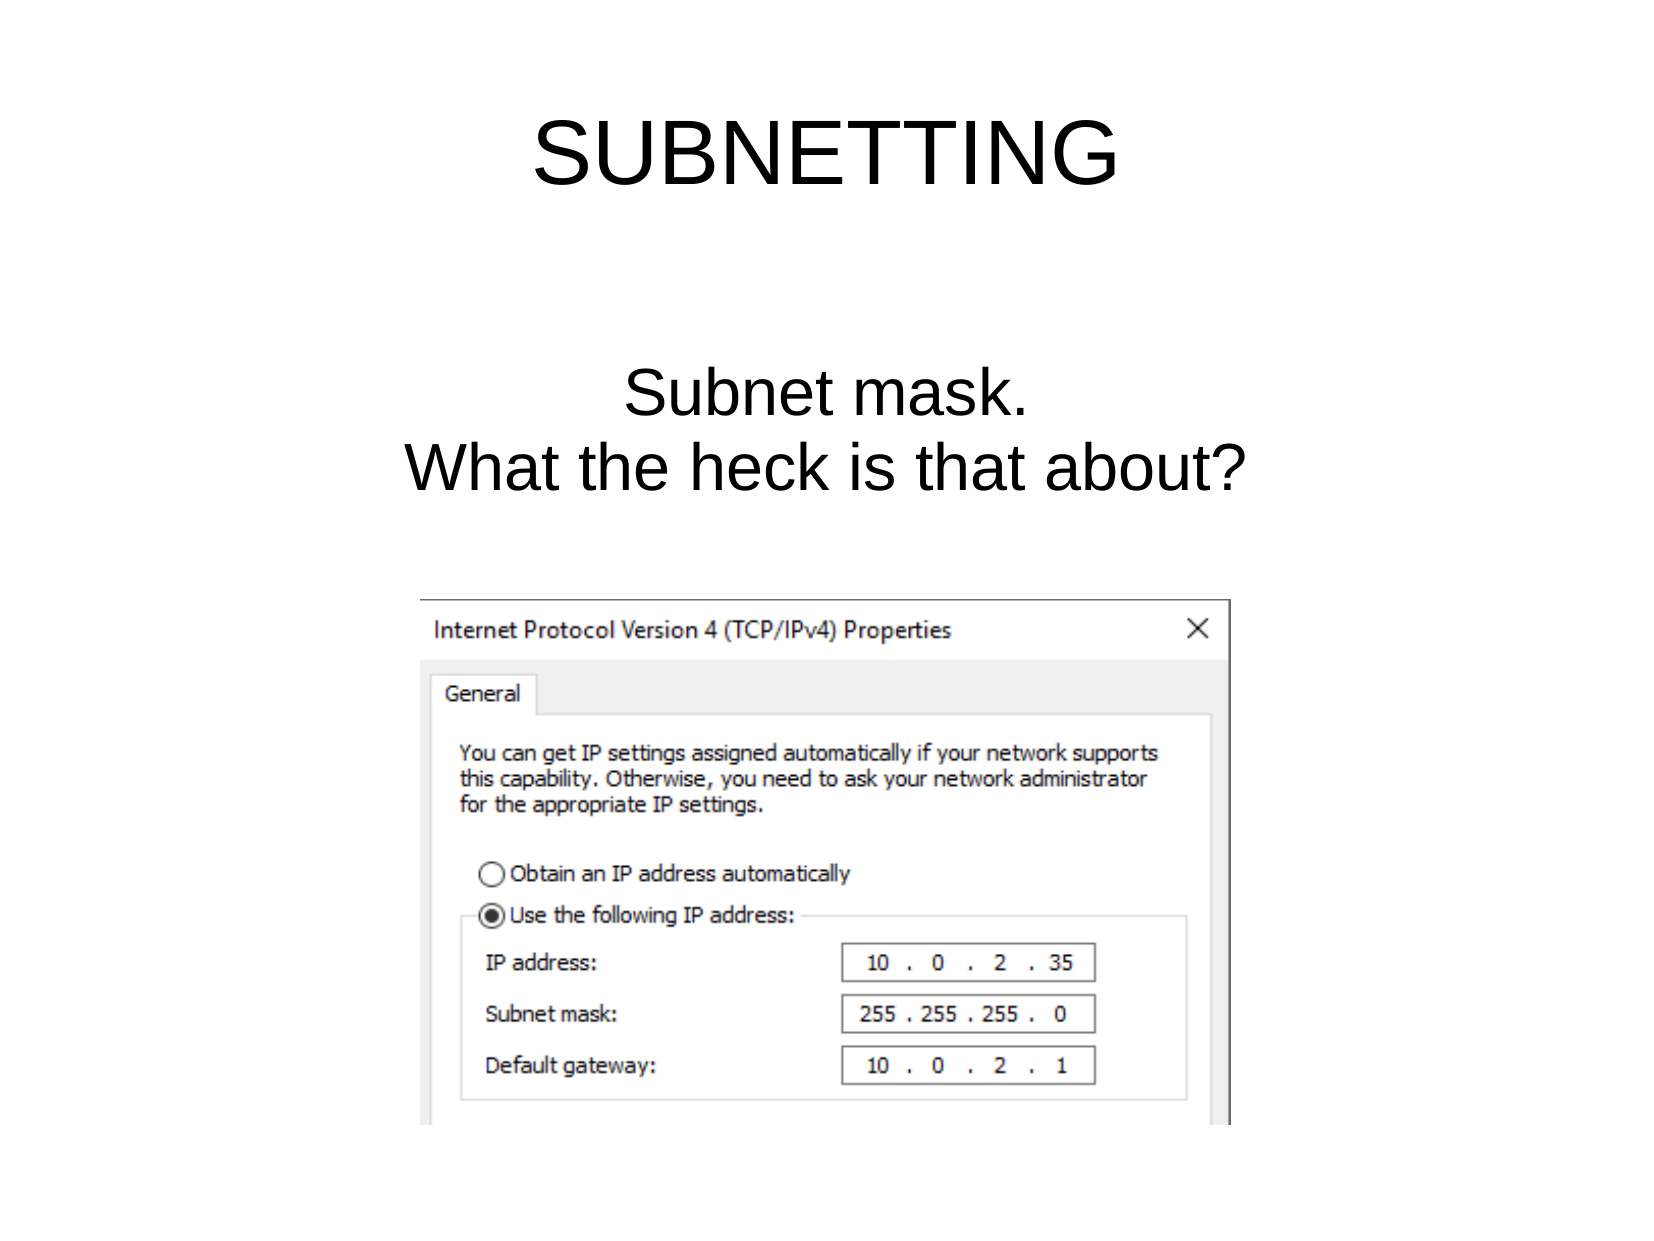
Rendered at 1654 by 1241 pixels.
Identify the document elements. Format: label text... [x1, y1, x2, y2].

title SUBNETTING [82, 49, 1571, 257]
picture [420, 599, 1231, 1126]
subtitle Subnet mask. What the heck is that about? [82, 290, 1571, 571]
